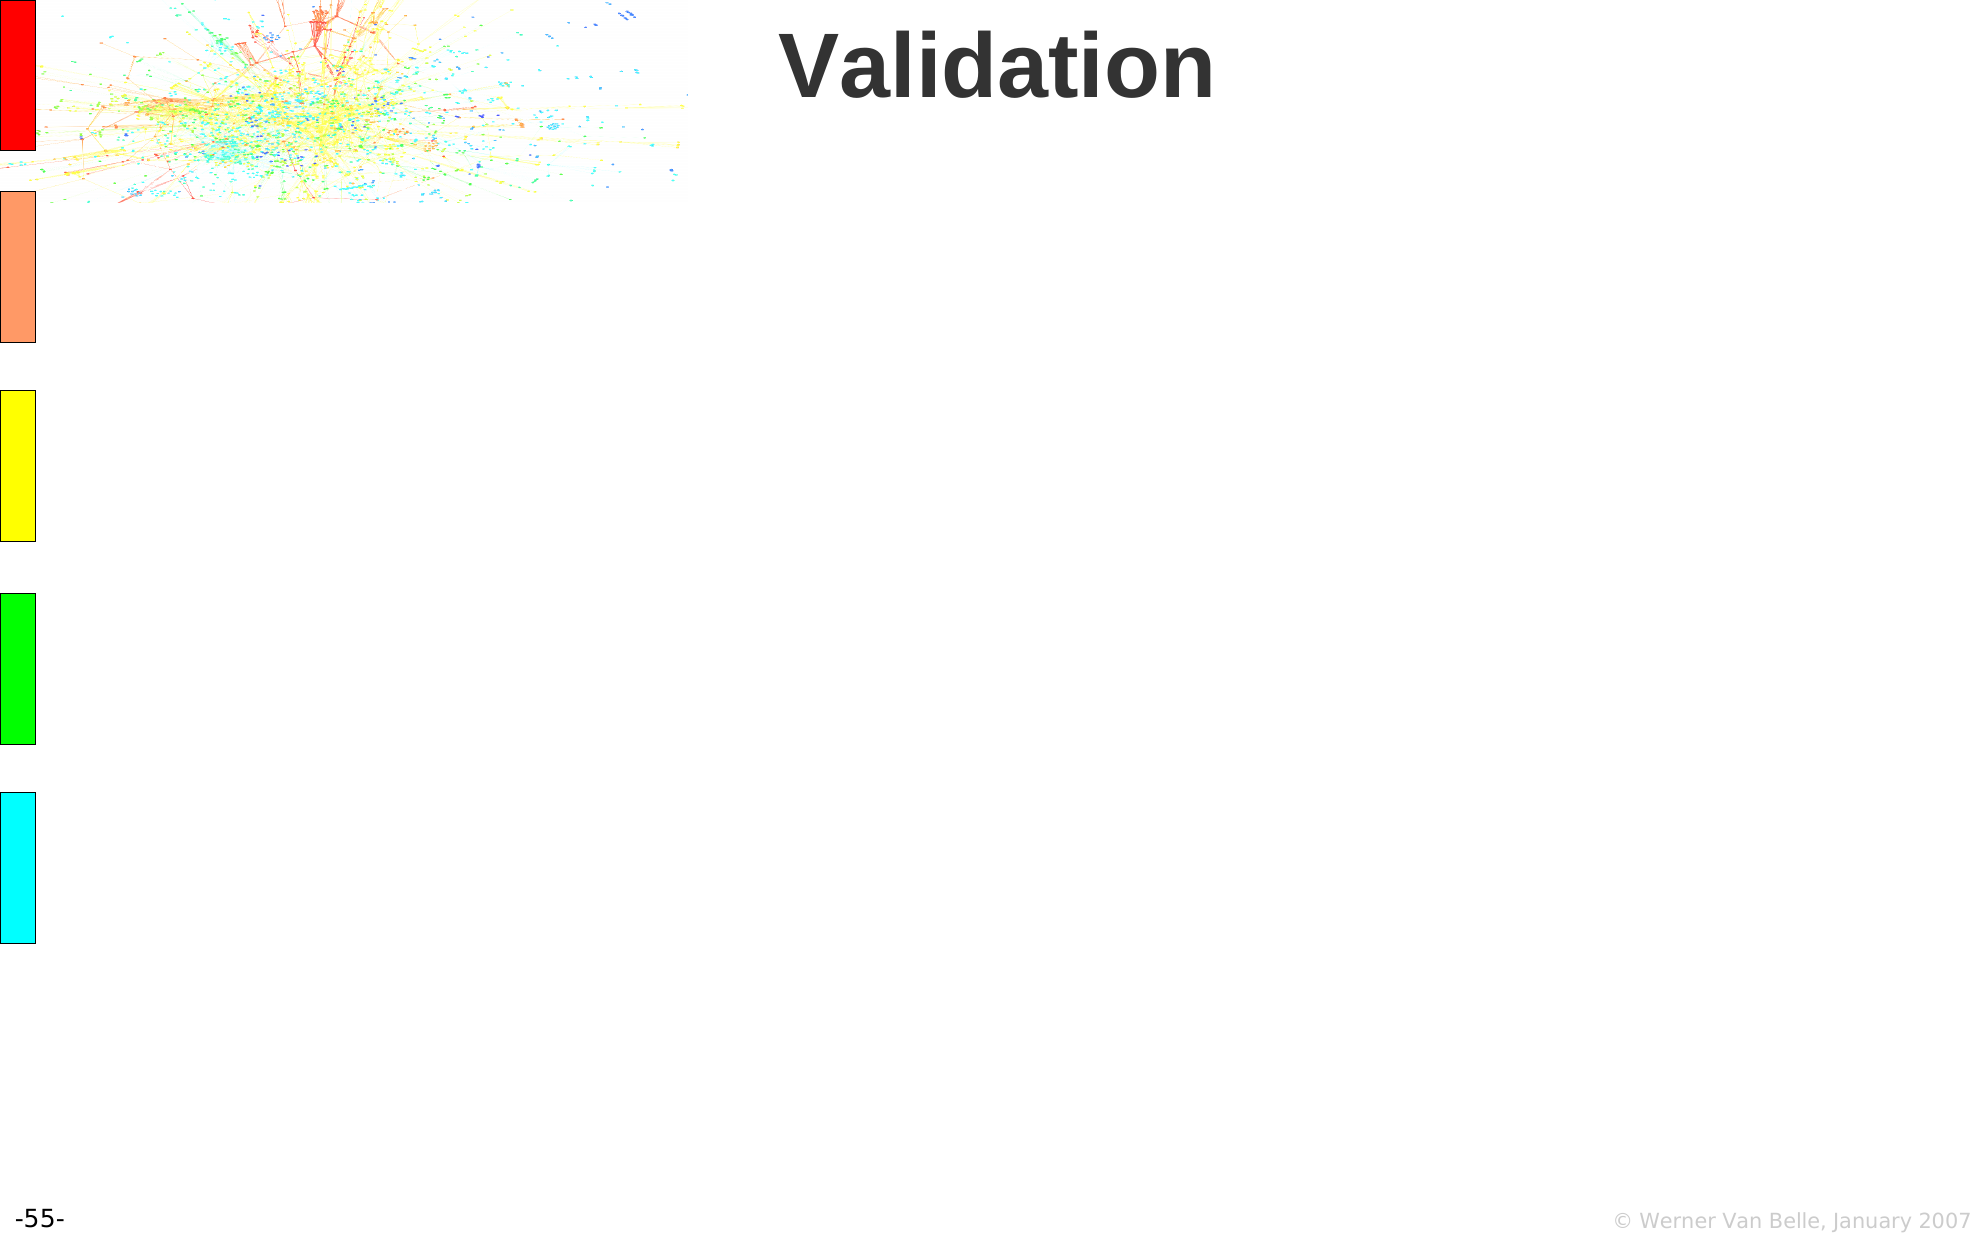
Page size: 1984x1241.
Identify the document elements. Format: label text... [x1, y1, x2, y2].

title Validation [150, 0, 1845, 133]
title Gene Expression [0, 0, 688, 203]
